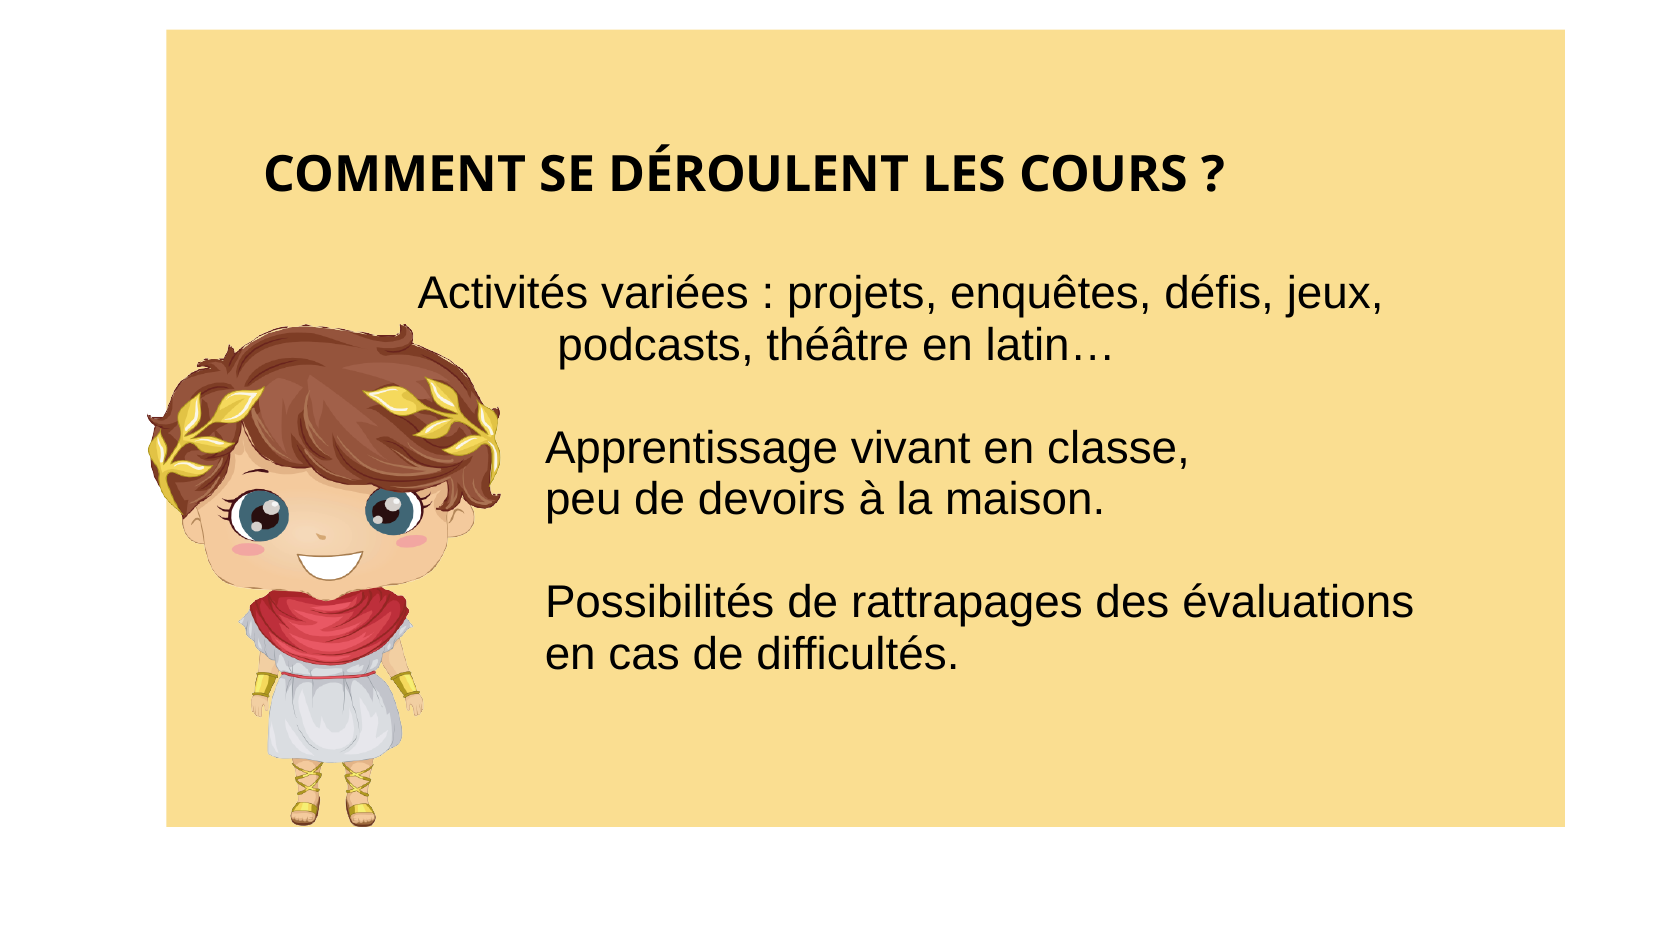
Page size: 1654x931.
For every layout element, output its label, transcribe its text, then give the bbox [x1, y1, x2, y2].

picture [147, 324, 501, 827]
text_box [166, 29, 1565, 827]
text_box COMMENT SE DÉROULENT LES COURS ? Activités variées : projets, enquêtes, défis, jeux, podcasts, théâtre en latin… Apprentissage vivant en classe, peu de devoirs à la maison. Possibilités de rattrapages des évaluations en cas de difficultés. [236, 83, 1536, 785]
